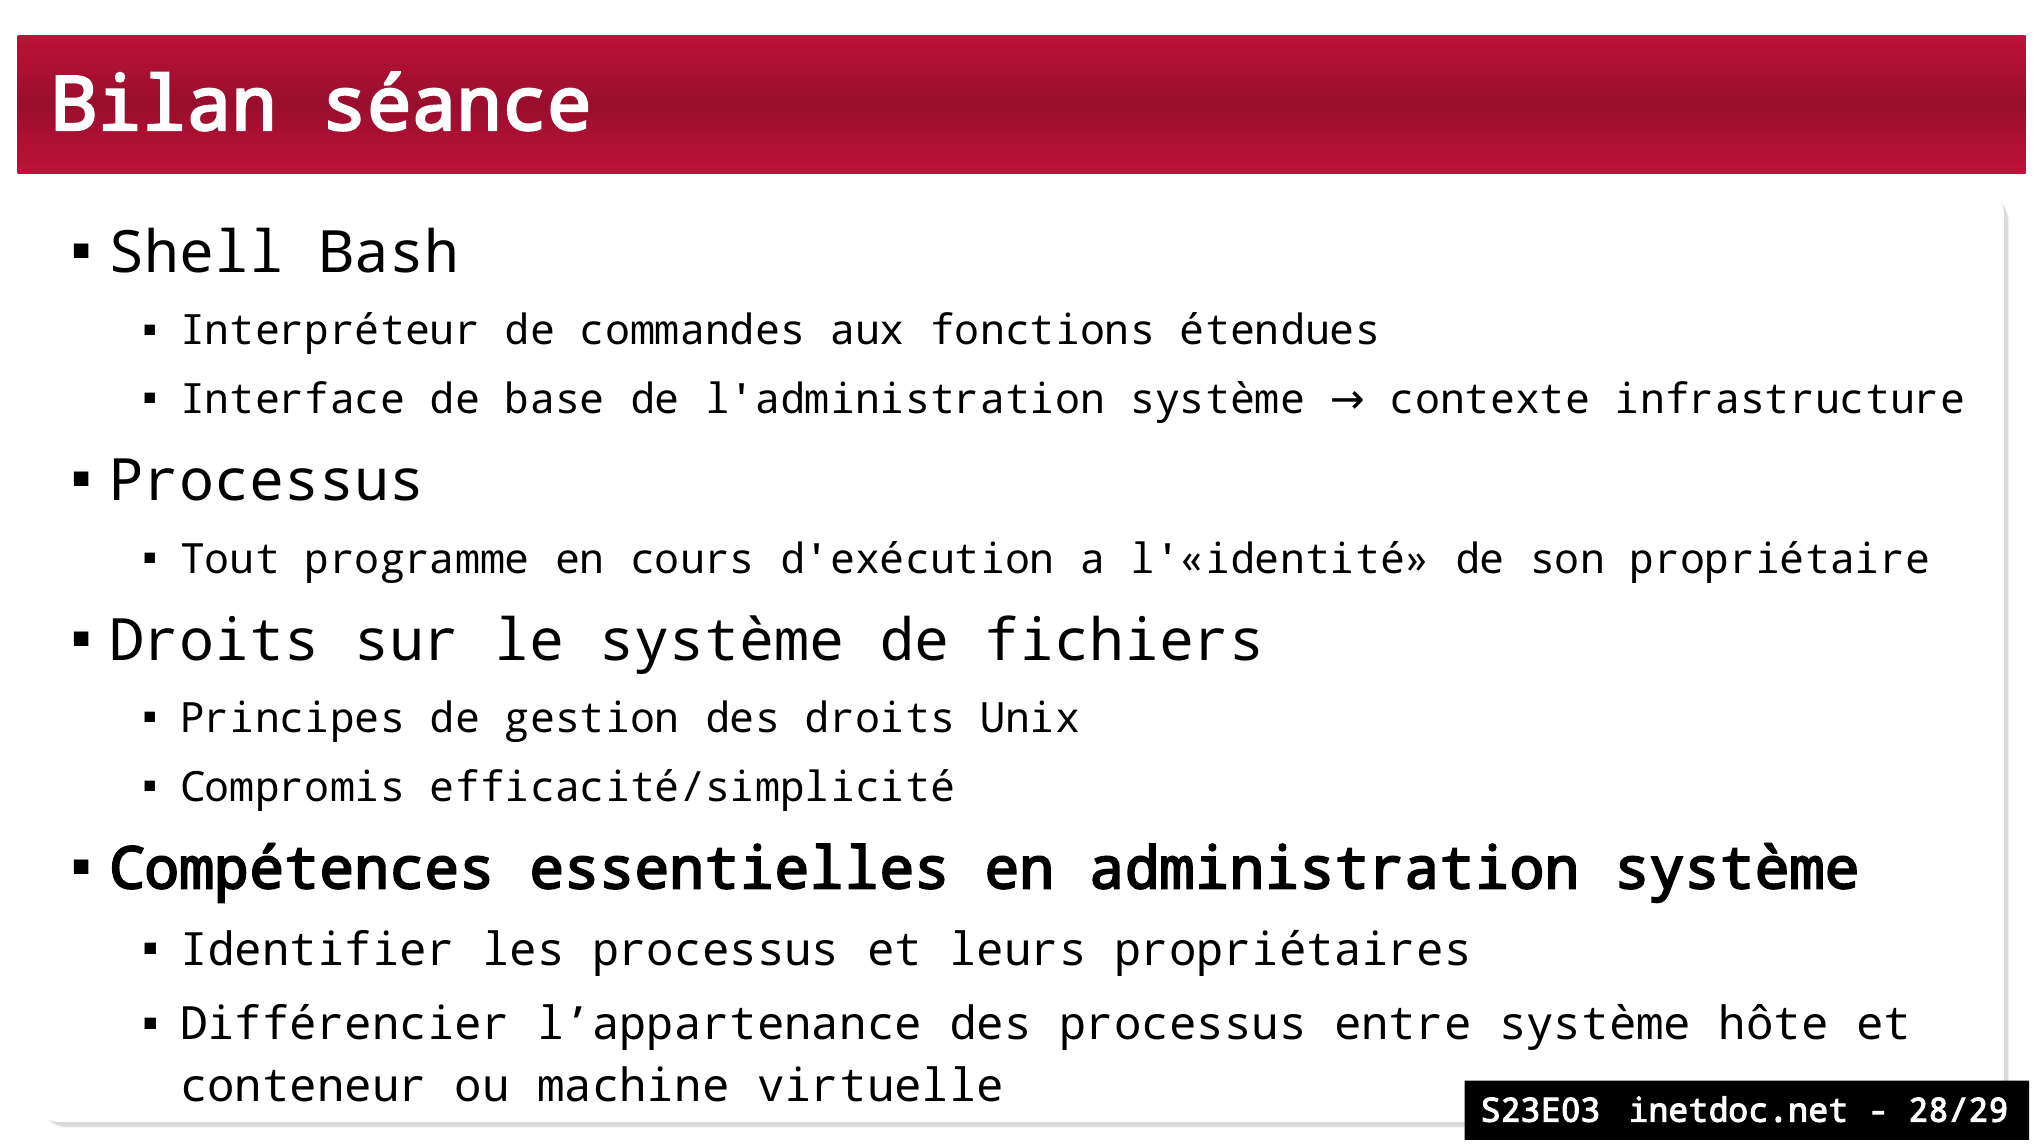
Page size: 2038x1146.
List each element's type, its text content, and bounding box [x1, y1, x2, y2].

text_box S23E03 inetdoc.net - <numéro>/29 [1464, 1080, 2030, 1140]
text_box Shell Bash Interpréteur de commandes aux fonctions étendues Interface de base de l'administration système → contexte infrastructure Processus Tout programme en cours d'exécution a l'«identité» de son propriétaire Droits sur le système de fichiers Principes de gestion des droits Unix Compromis efficacité/simplicité Compétences essentielles en administration système Identifier les processus et leurs propriétaires Différencier l’appartenance des processus entre système hôte et conteneur ou machine virtuelle [35, 188, 2004, 1123]
text_box Bilan séance [17, 35, 2026, 174]
